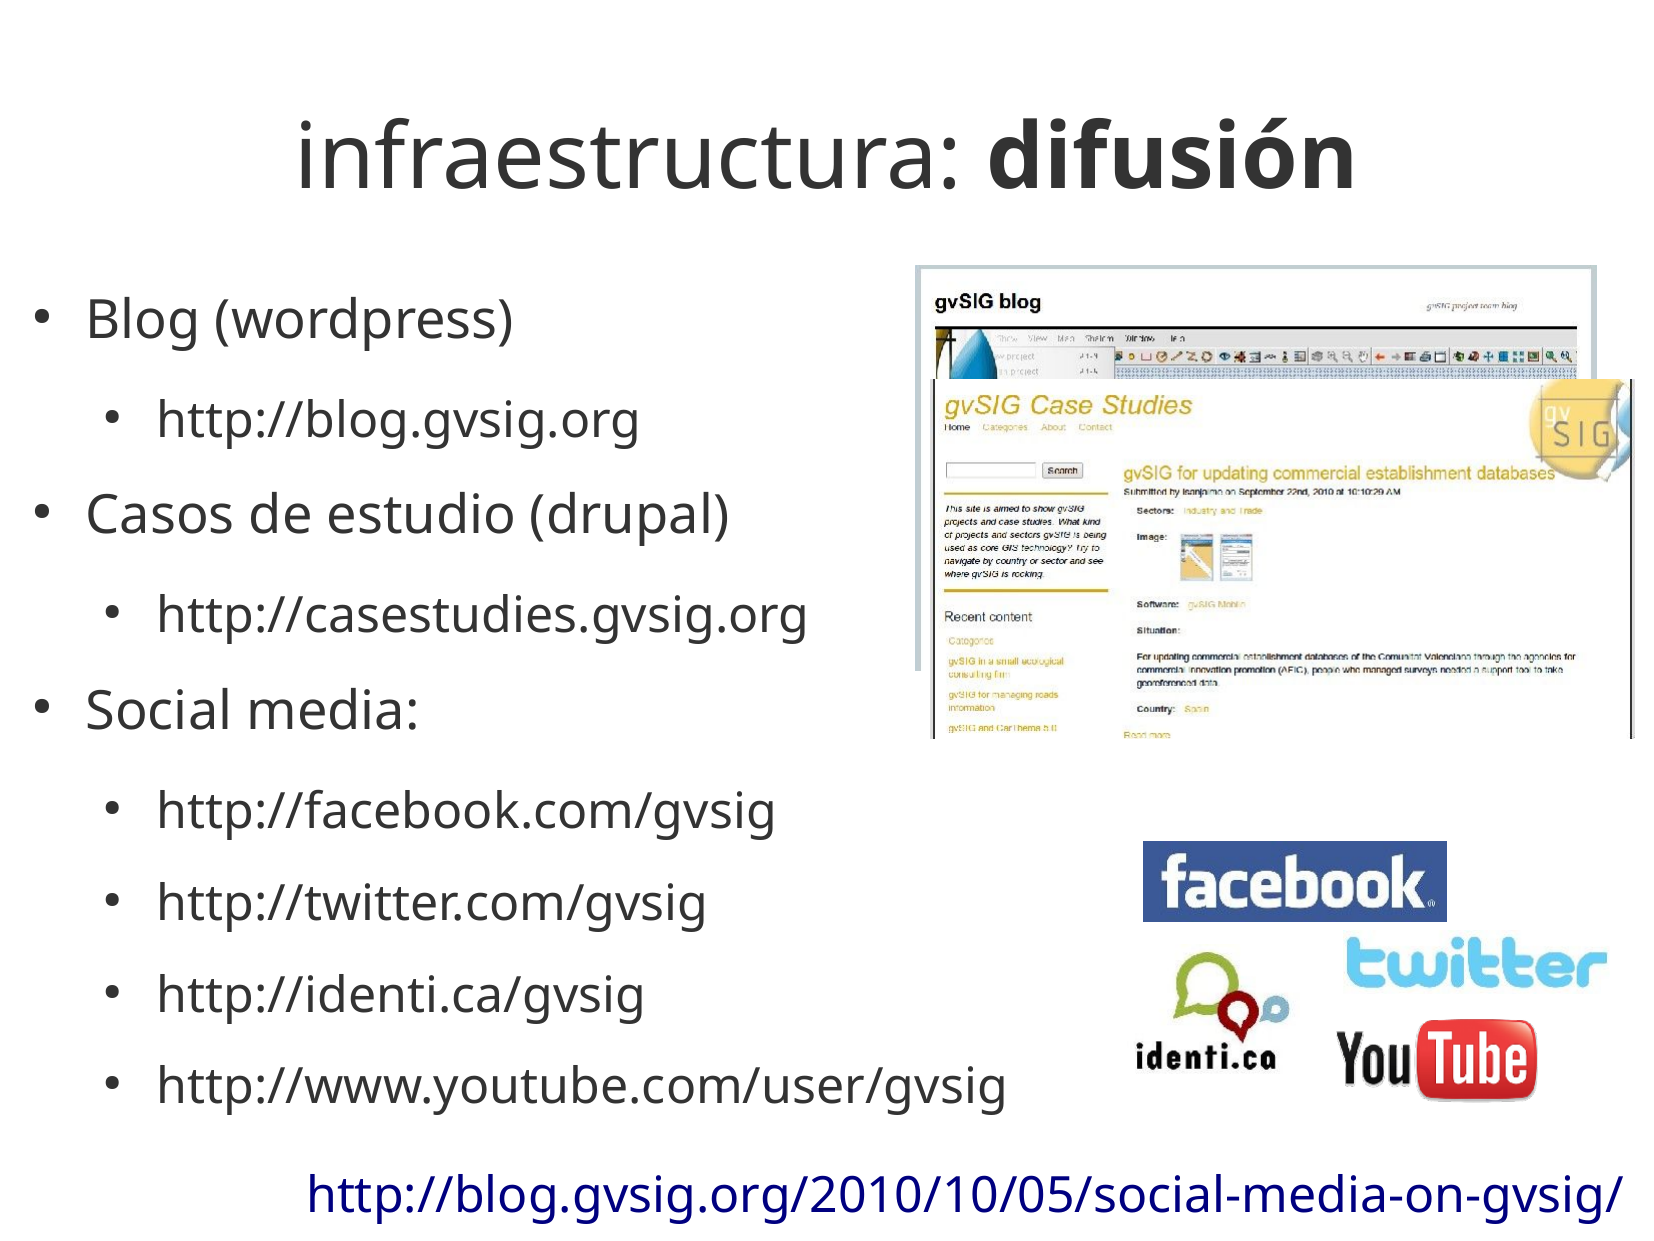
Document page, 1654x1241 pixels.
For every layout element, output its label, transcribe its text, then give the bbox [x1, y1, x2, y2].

picture [1111, 944, 1300, 1086]
title infraestructura: difusión [82, 56, 1571, 250]
picture [1328, 1014, 1543, 1108]
picture [1143, 841, 1447, 922]
picture [1343, 930, 1610, 994]
list Blog (wordpress) http://blog.gvsig.org Casos de estudio (drupal) http://casestudies.gvsig.org Social media: http://facebook.com/gvsig http://twitter.com/gvsig http://identi.ca/gvsig http://www.youtube.com/user/gvsig [14, 280, 1134, 1042]
picture [915, 265, 1635, 739]
text_box http://blog.gvsig.org/2010/10/05/social-media-on-gvsig/ [88, 1151, 1639, 1227]
